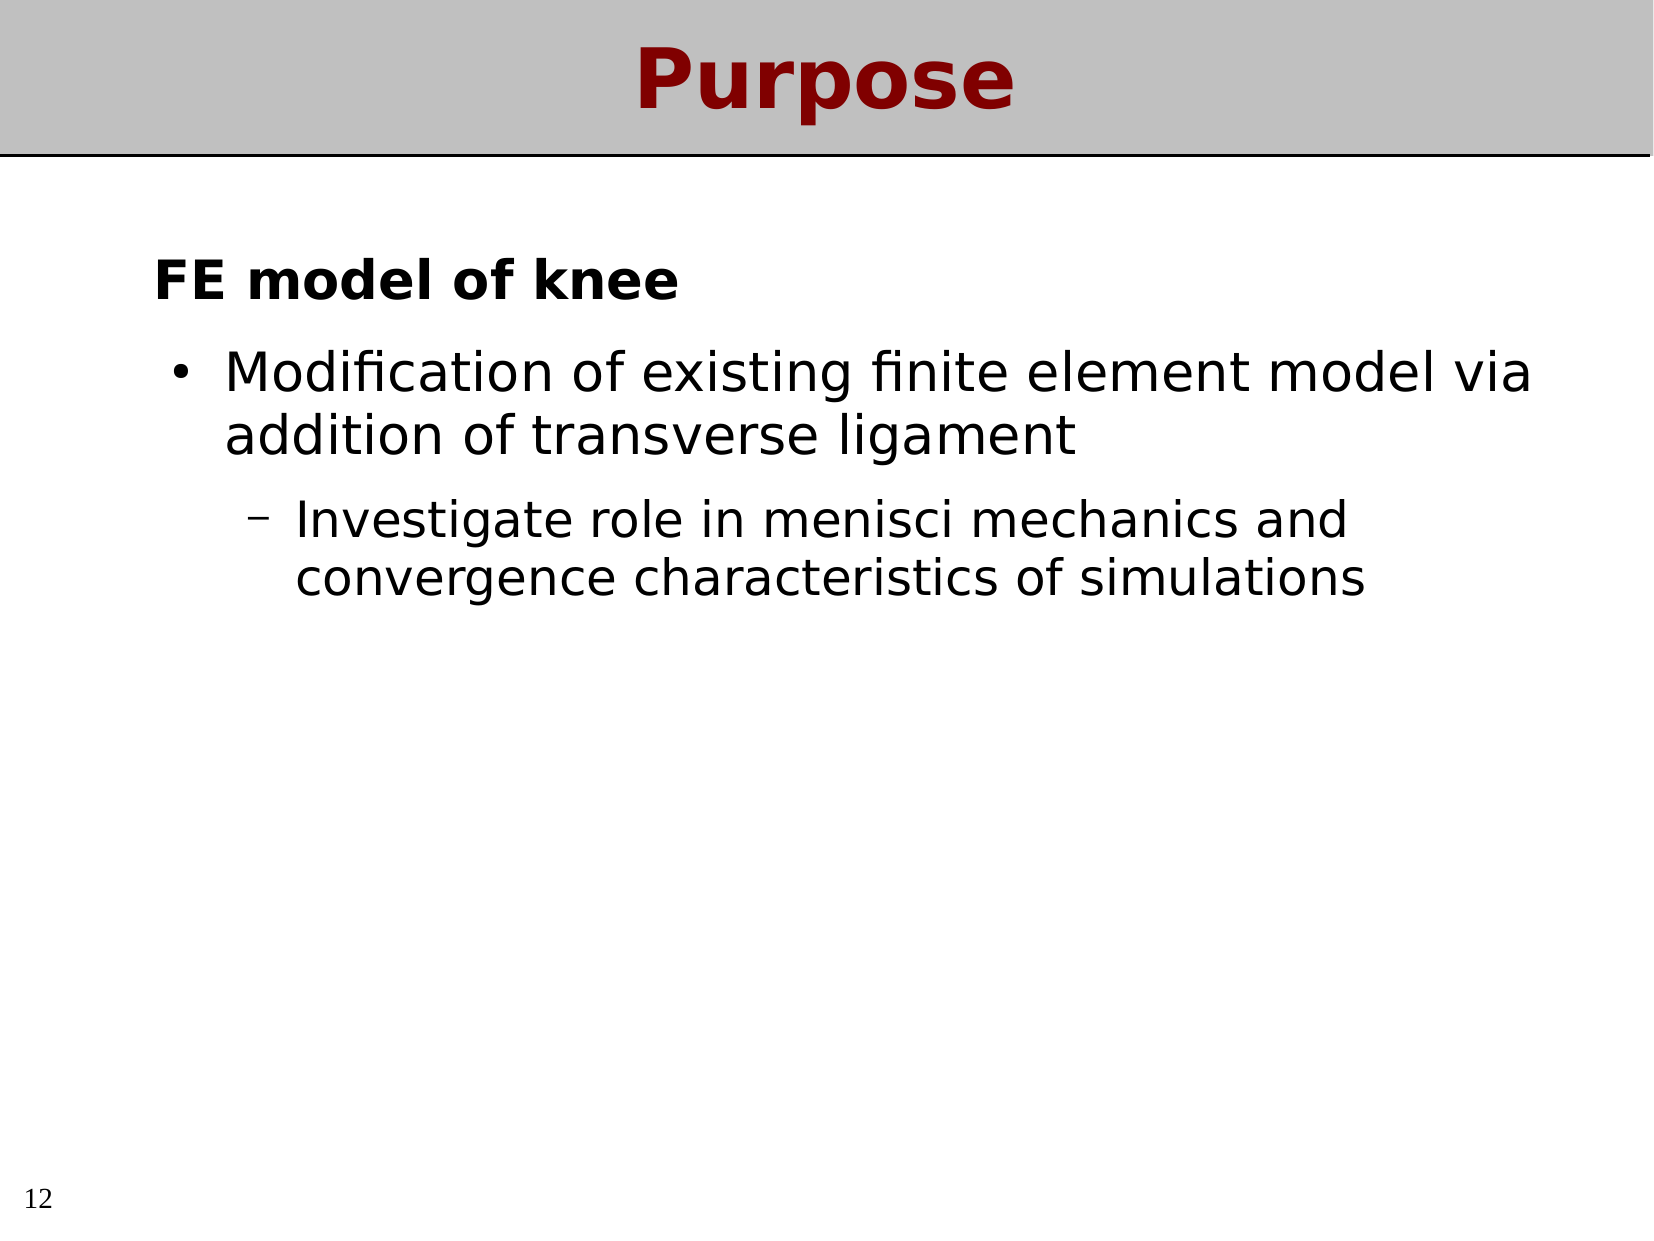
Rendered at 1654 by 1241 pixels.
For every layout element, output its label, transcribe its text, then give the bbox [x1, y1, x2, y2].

text_box Purpose [0, 31, 1651, 129]
list FE model of knee Modification of existing finite element model via addition of transverse ligament Investigate role in menisci mechanics and convergence characteristics of simulations [82, 248, 1571, 969]
text_box [0, 0, 1654, 156]
